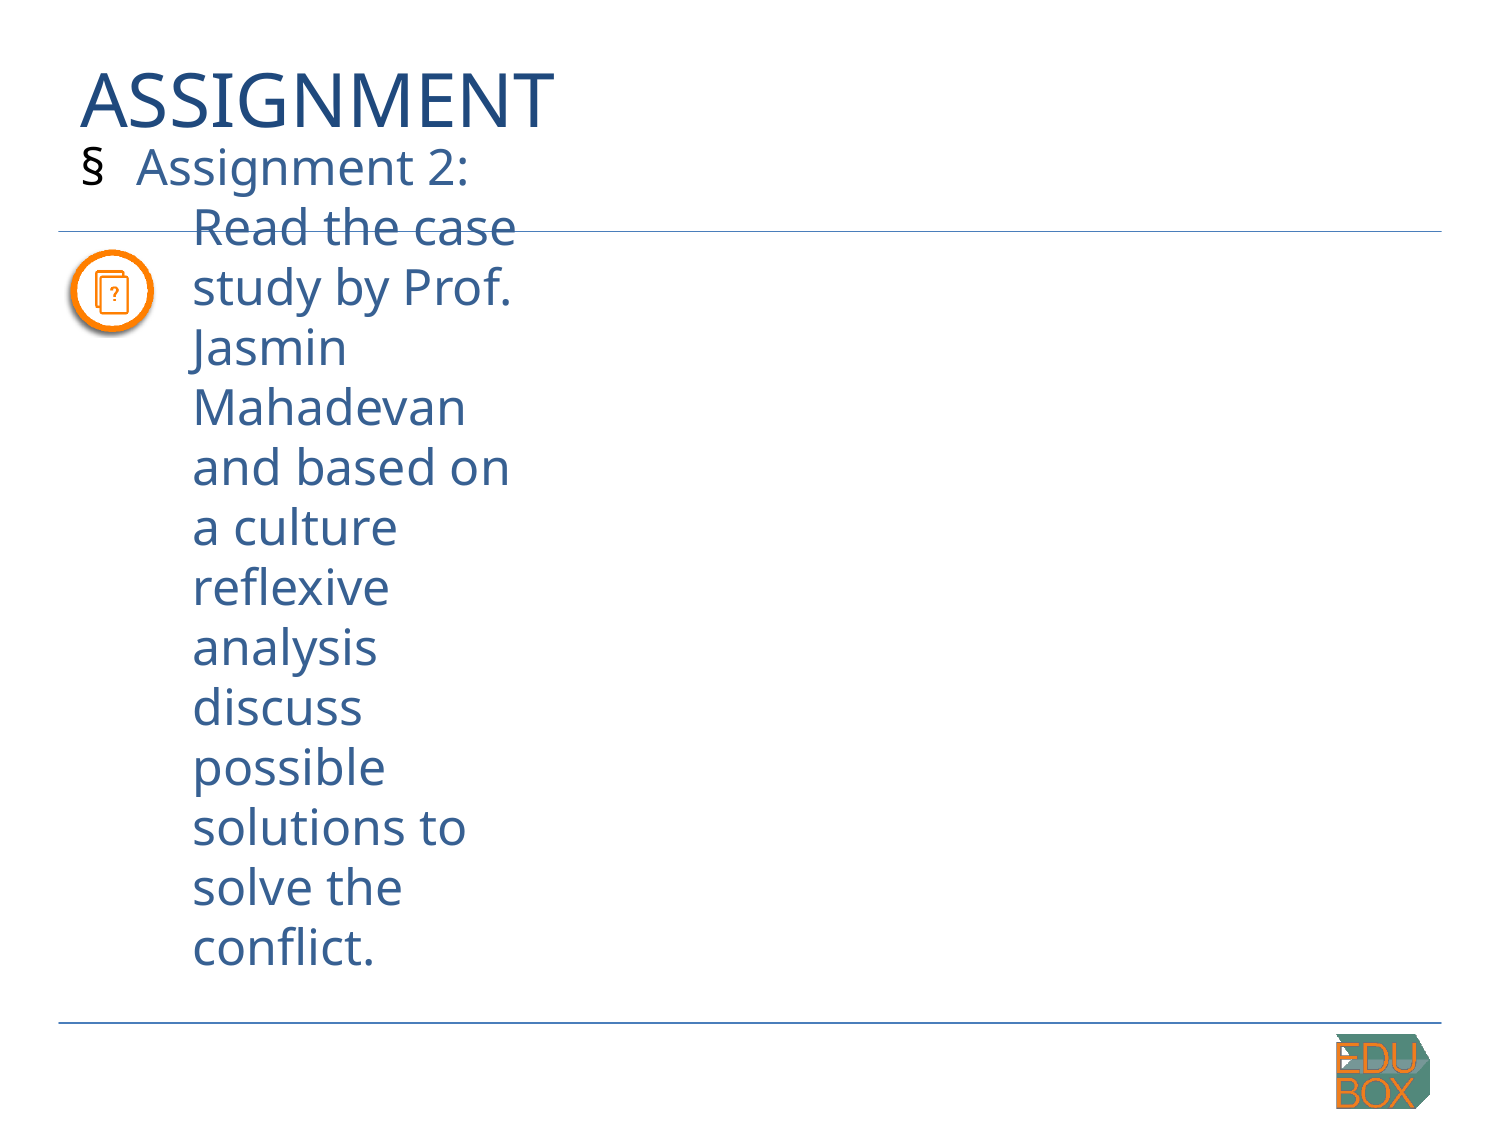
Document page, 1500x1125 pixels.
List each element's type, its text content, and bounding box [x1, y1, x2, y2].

title ASSIGNMENT [64, 42, 1040, 153]
picture [1328, 1028, 1437, 1114]
list Assignment 2: Read the case study by Prof. Jasmin Mahadevan and based on a culture reflexive analysis discuss possible solutions to solve the conflict. [164, 243, 1417, 994]
picture [64, 243, 160, 339]
